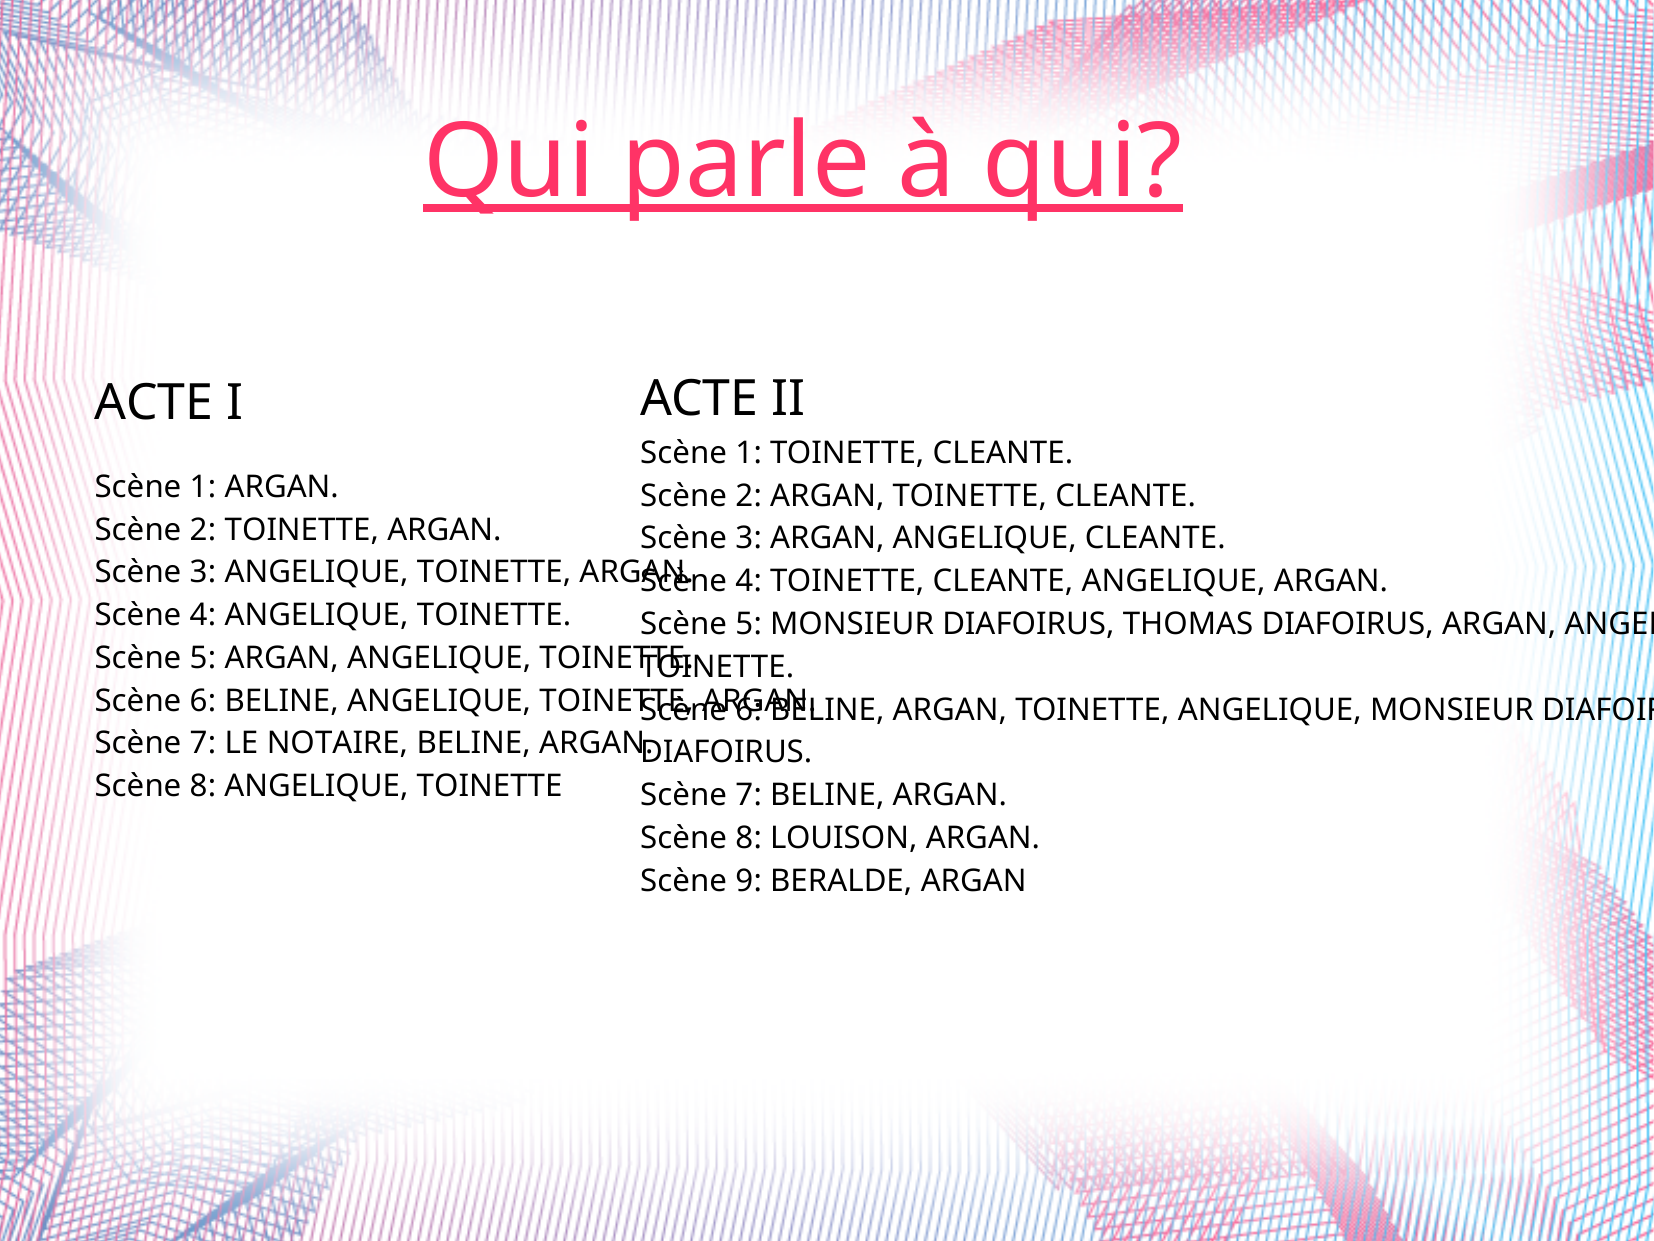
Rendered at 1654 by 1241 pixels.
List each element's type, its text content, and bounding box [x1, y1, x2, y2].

text_box ACTE II Scène 1: TOINETTE, CLEANTE. Scène 2: ARGAN, TOINETTE, CLEANTE. Scène 3: ARGAN, ANGELIQUE, CLEANTE. Scène 4: TOINETTE, CLEANTE, ANGELIQUE, ARGAN. Scène 5: MONSIEUR DIAFOIRUS, THOMAS DIAFOIRUS, ARGAN, ANGELIQUE, CLEANTE, TOINETTE. Scène 6: BELINE, ARGAN, TOINETTE, ANGELIQUE, MONSIEUR DIAFOIRUS, THOMAS DIAFOIRUS. Scène 7: BELINE, ARGAN. Scène 8: LOUISON, ARGAN. Scène 9: BERALDE, ARGAN [625, 354, 1654, 1099]
list ACTE I Scène 1: ARGAN. Scène 2: TOINETTE, ARGAN. Scène 3: ANGELIQUE, TOINETTE, ARGAN. Scène 4: ANGELIQUE, TOINETTE. Scène 5: ARGAN, ANGELIQUE, TOINETTE. Scène 6: BELINE, ANGELIQUE, TOINETTE, ARGAN. Scène 7: LE NOTAIRE, BELINE, ARGAN. Scène 8: ANGELIQUE, TOINETTE [94, 366, 1583, 1185]
picture [0, 0, 1654, 1241]
title Qui parle à qui? [59, 52, 1548, 260]
